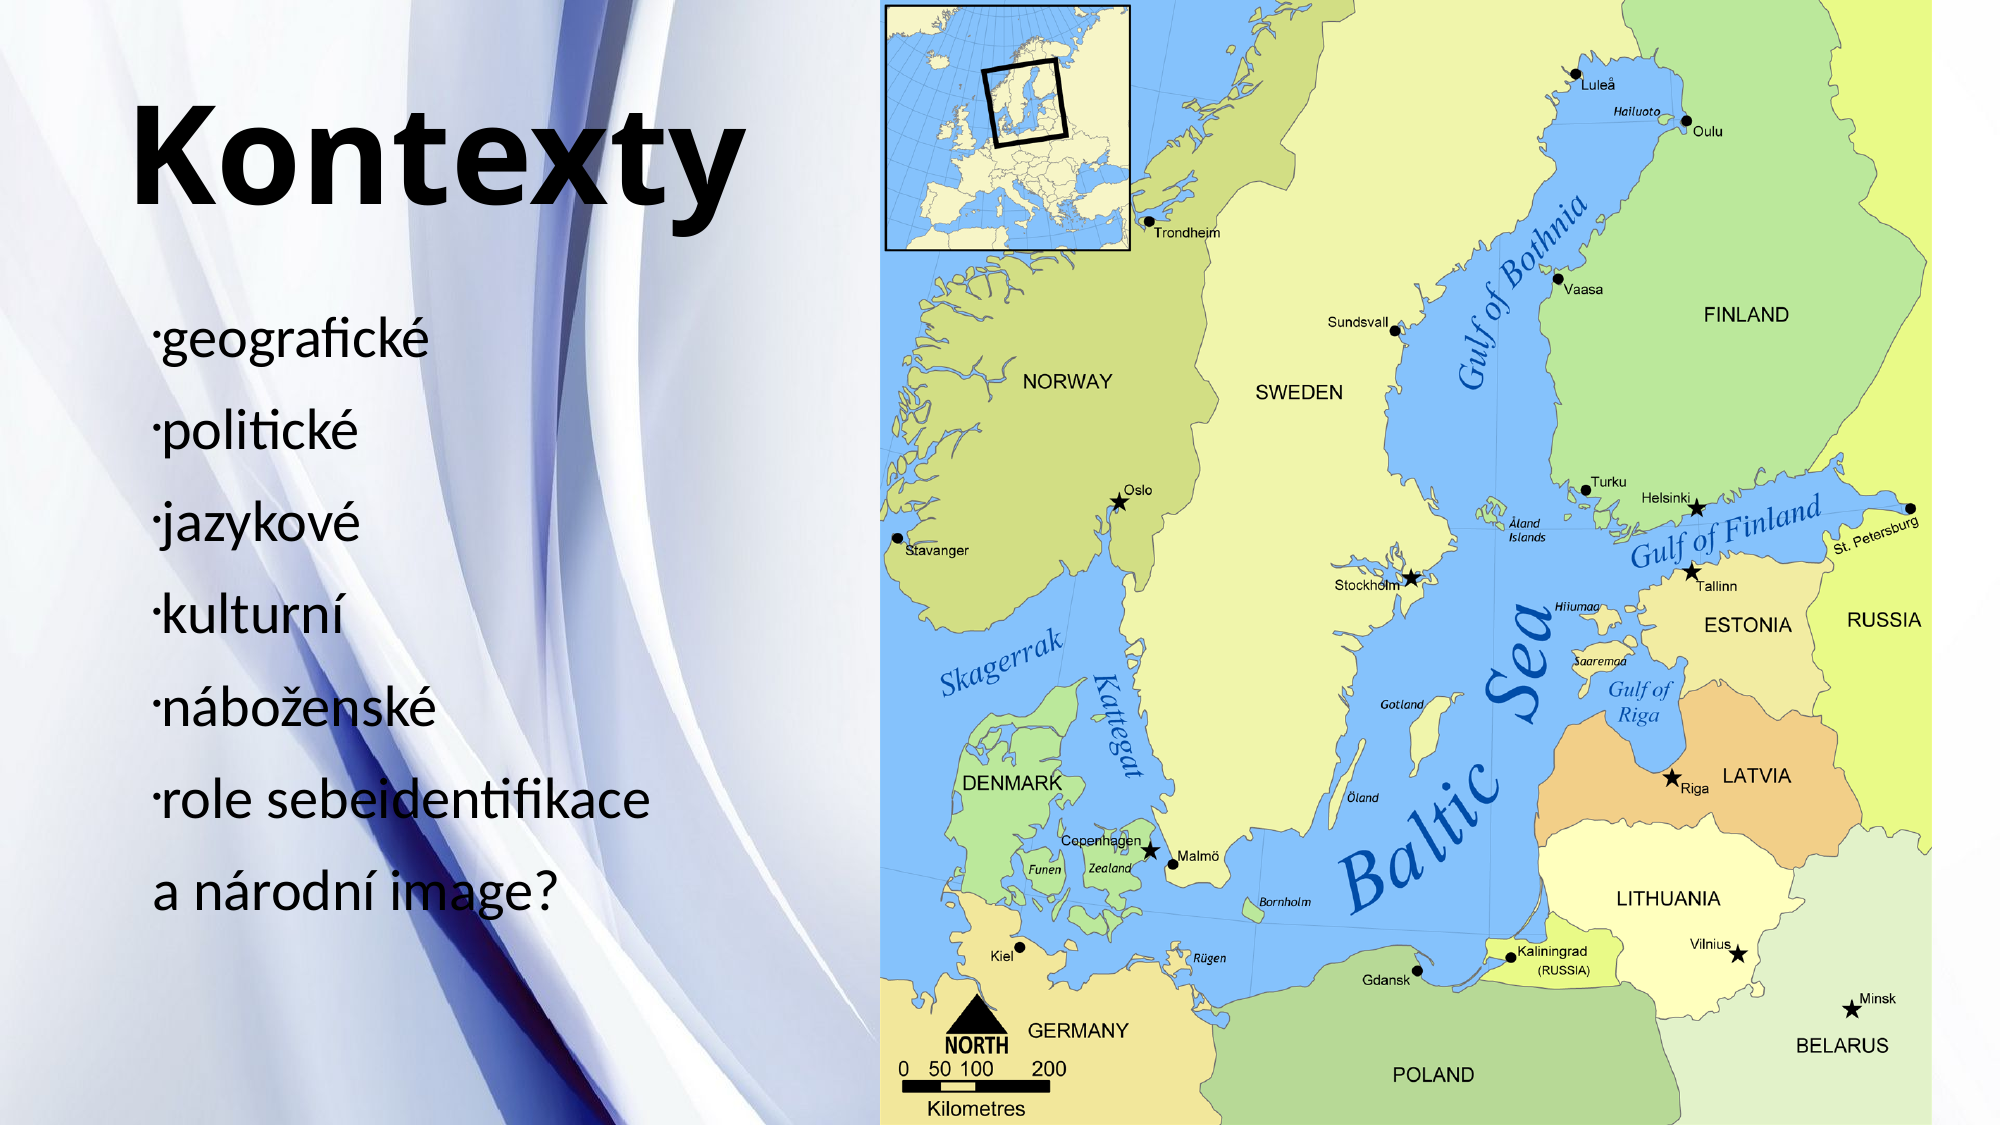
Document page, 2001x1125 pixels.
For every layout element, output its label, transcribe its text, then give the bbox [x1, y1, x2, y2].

list geografické politické jazykové kulturní náboženské role sebeidentifikace a národní image? [137, 299, 880, 1014]
picture [0, 0, 2000, 1125]
title Kontexty [110, 79, 880, 297]
